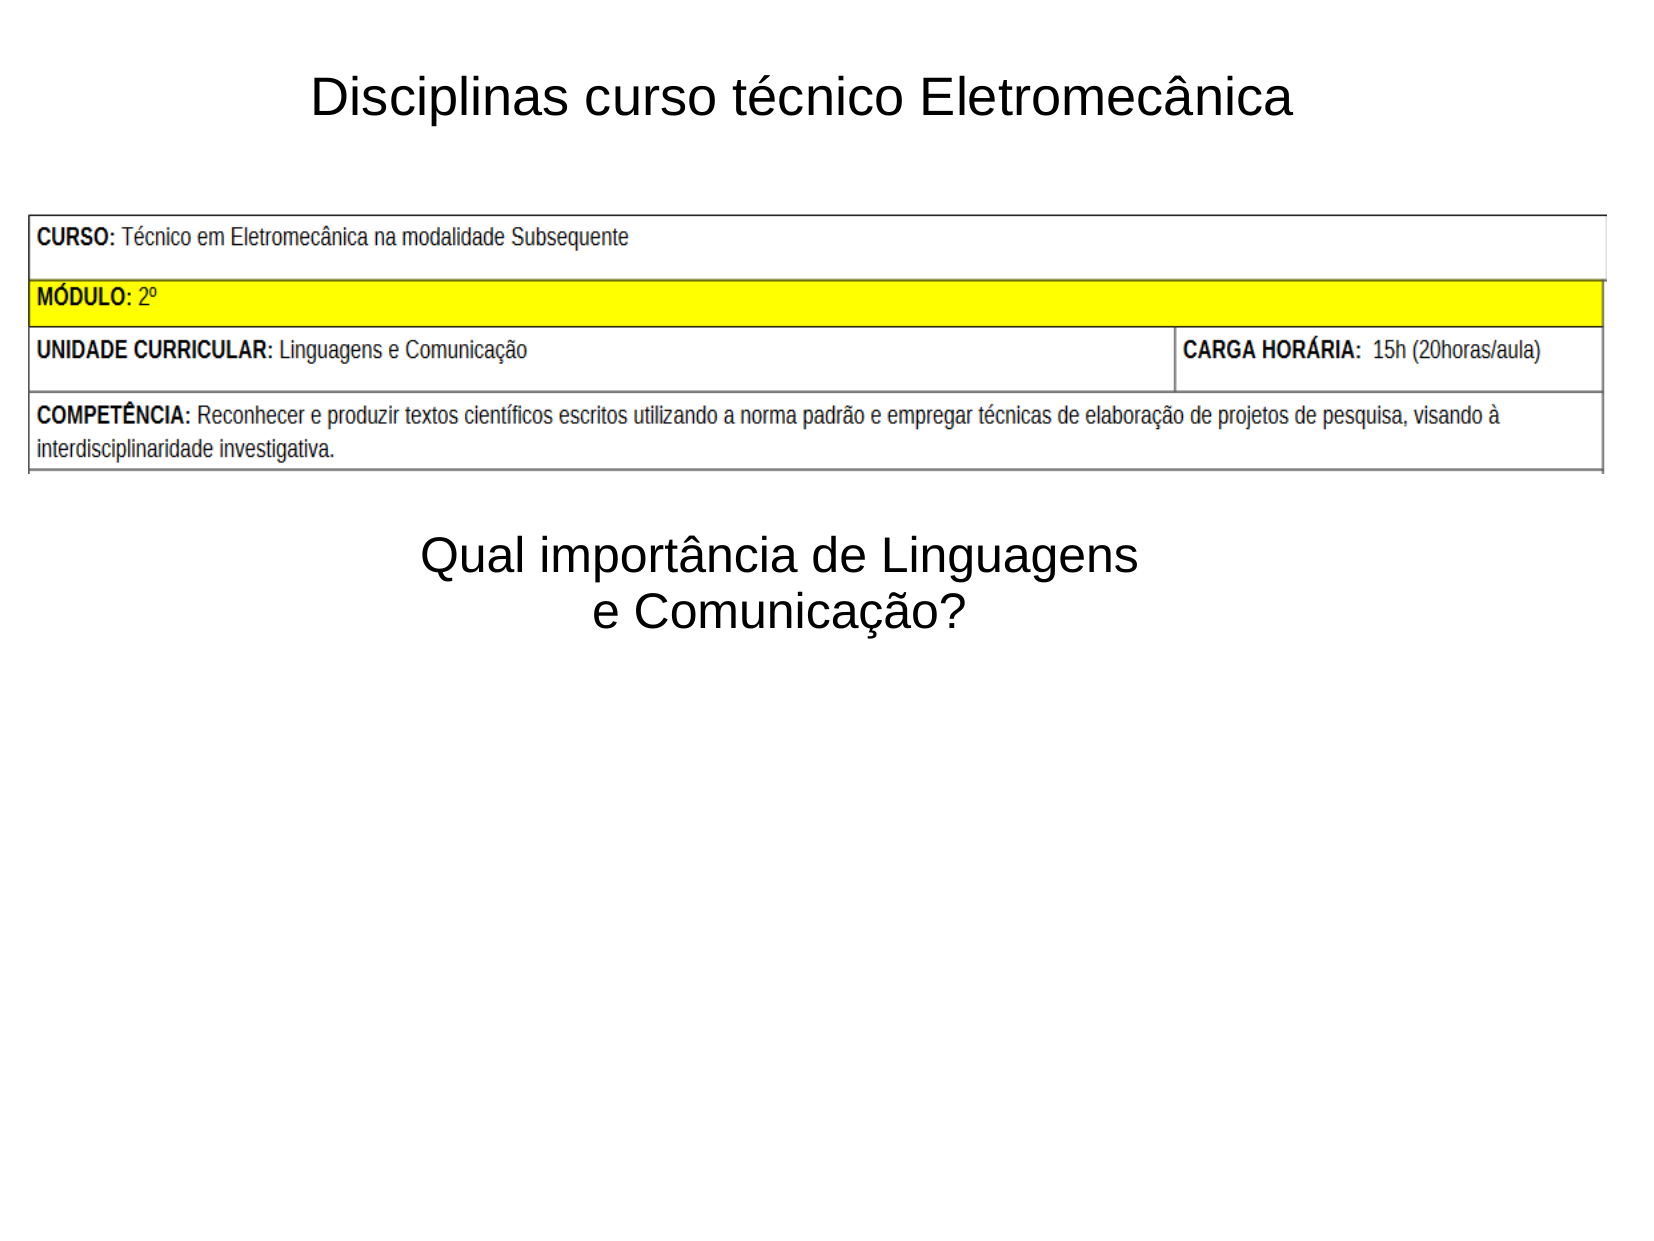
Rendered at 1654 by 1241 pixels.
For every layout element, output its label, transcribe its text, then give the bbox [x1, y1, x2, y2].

text_box Qual importância de Linguagens e Comunicação? [401, 519, 1158, 702]
picture [23, 212, 1607, 474]
text_box Disciplinas curso técnico Eletromecânica [70, 59, 1536, 135]
